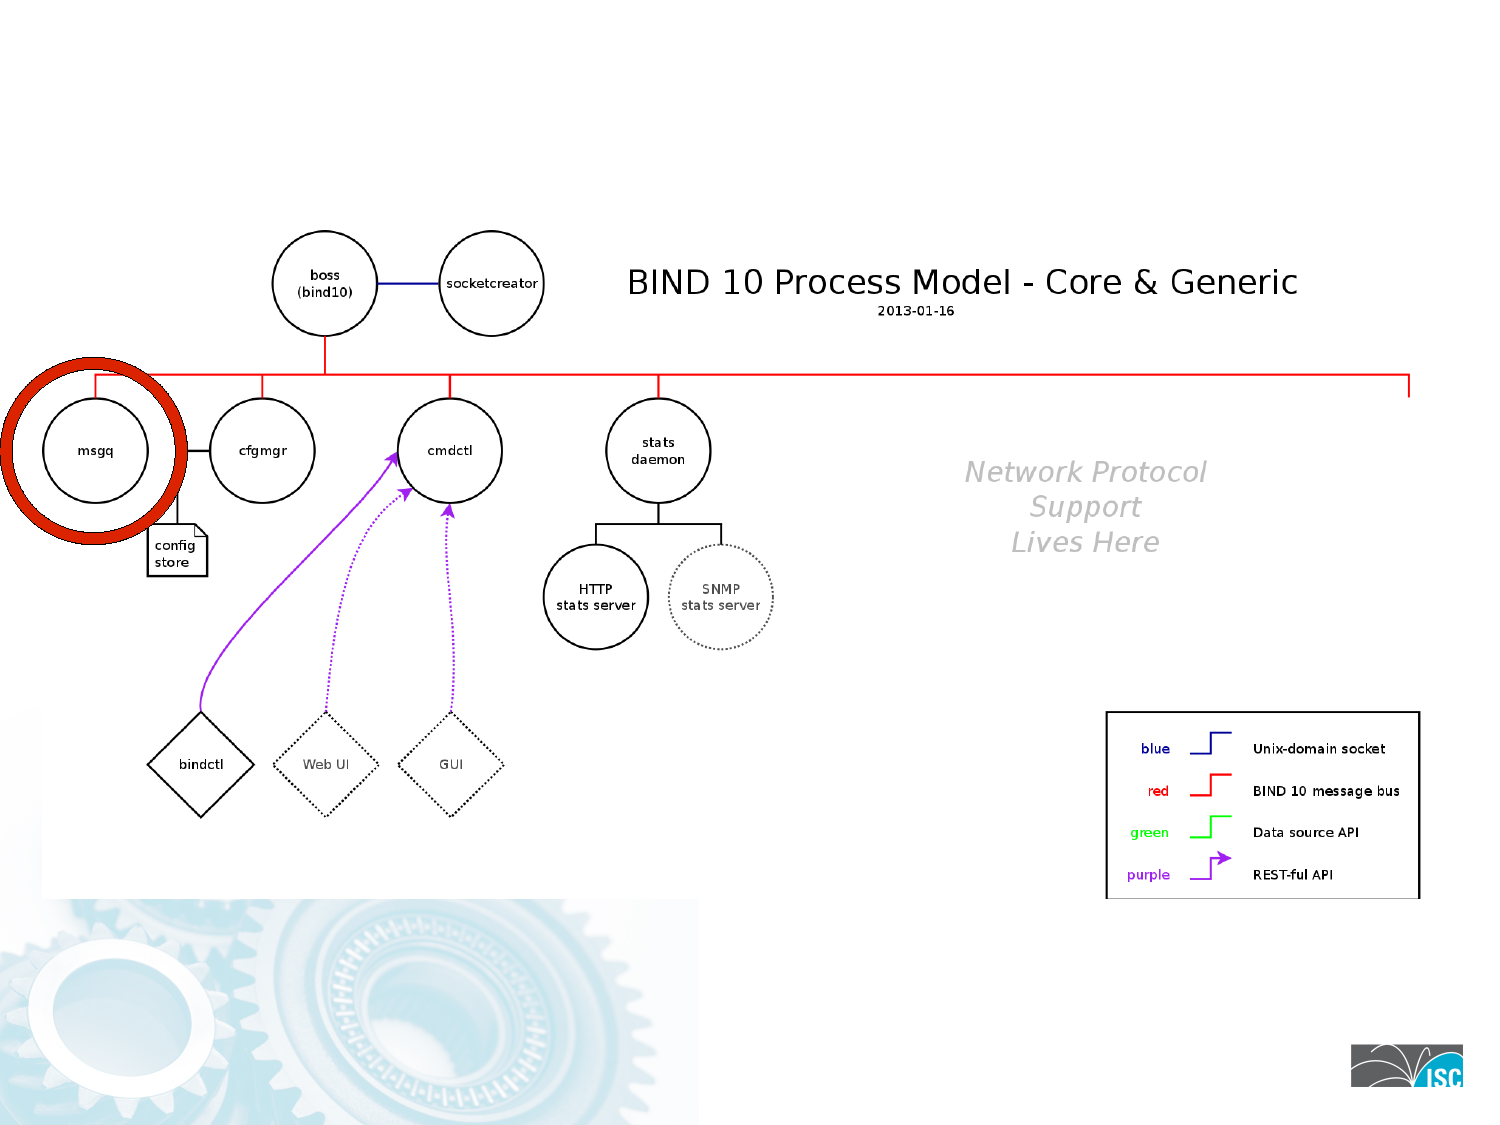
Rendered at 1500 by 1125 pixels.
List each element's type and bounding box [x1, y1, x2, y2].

picture [13, 370, 175, 532]
picture [0, 0, 1500, 1125]
text_box [0, 357, 188, 545]
